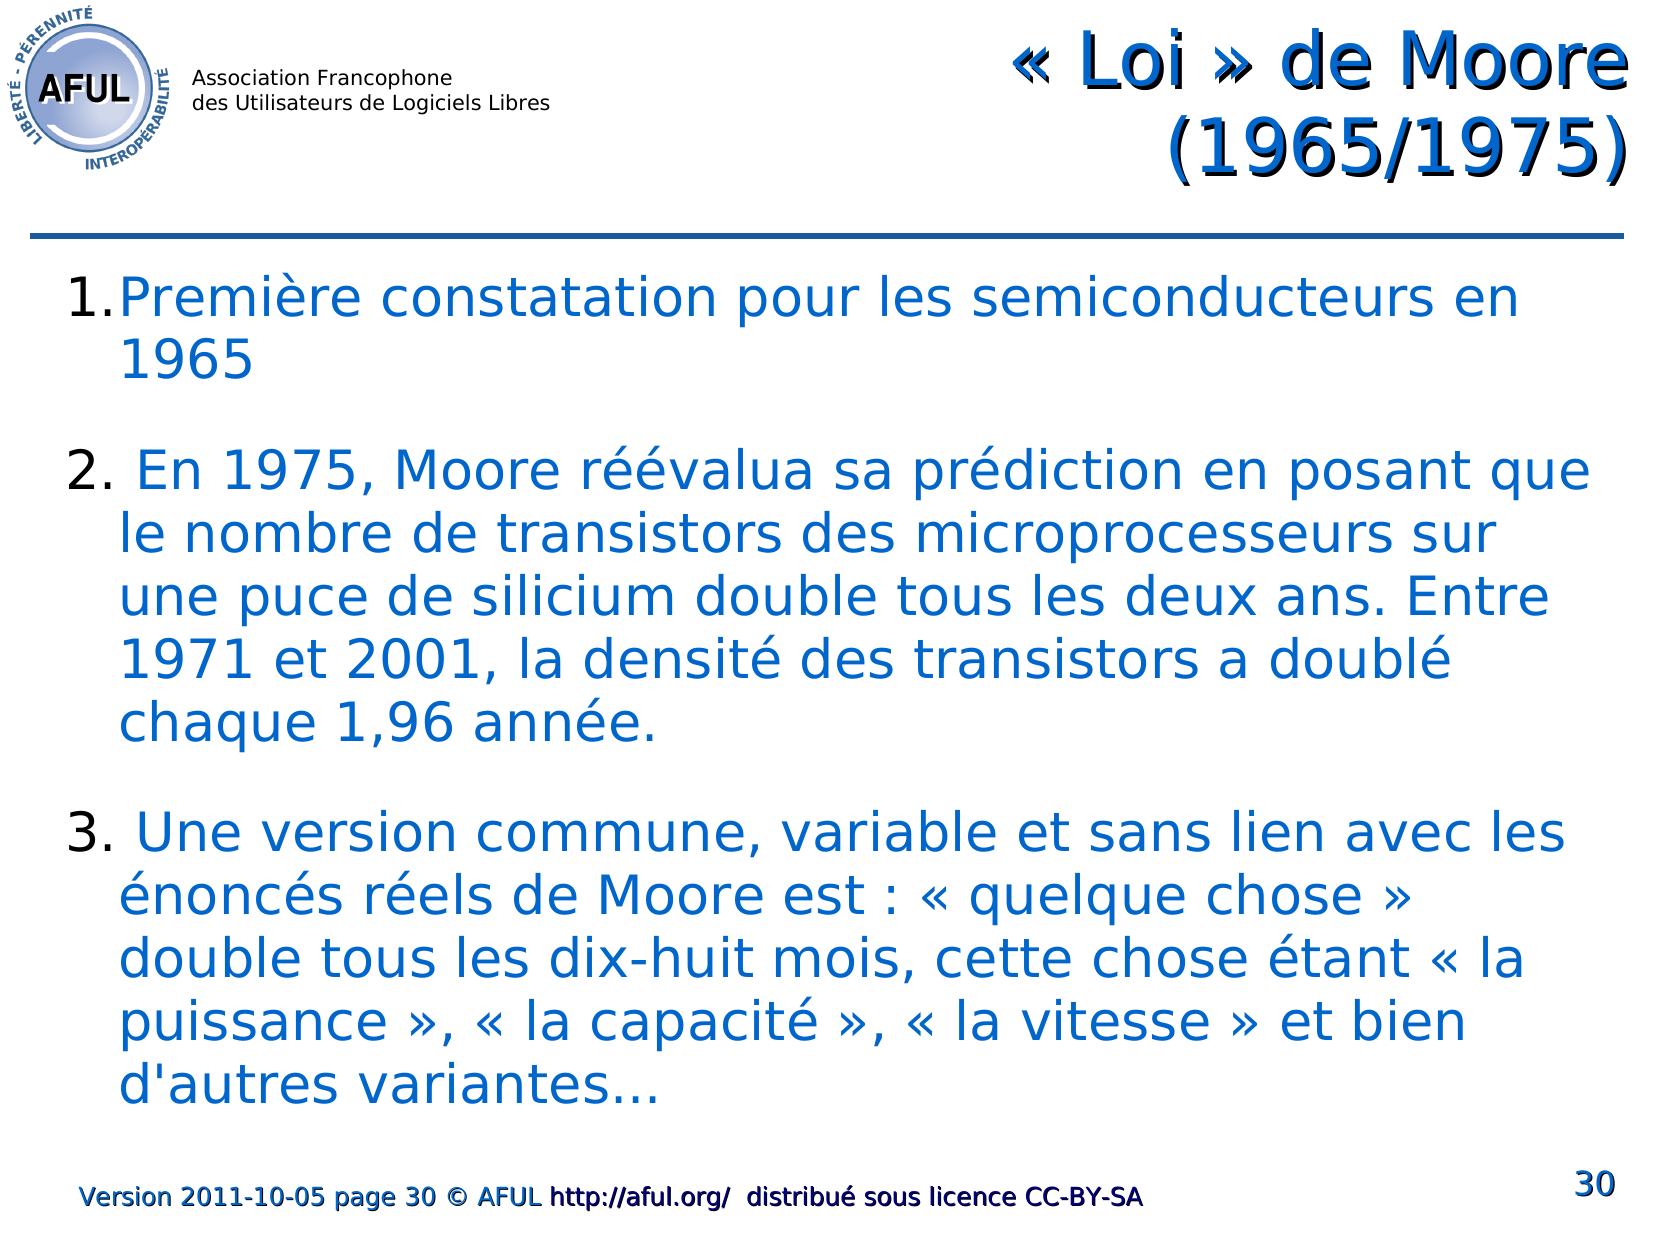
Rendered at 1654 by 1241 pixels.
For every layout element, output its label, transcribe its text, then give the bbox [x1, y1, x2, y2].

title « Loi » de Moore (1965/1975) [507, 0, 1630, 207]
list Première constatation pour les semiconducteurs en 1965 En 1975, Moore réévalua sa prédiction en posant que le nombre de transistors des microprocesseurs sur une puce de silicium double tous les deux ans. Entre 1971 et 2001, la densité des transistors a doublé chaque 1,96 année. Une version commune, variable et sans lien avec les énoncés réels de Moore est : « quelque chose » double tous les dix-huit mois, cette chose étant « la puissance », « la capacité », « la vitesse » et bien d'autres variantes... [47, 265, 1595, 1227]
picture [0, 0, 178, 178]
